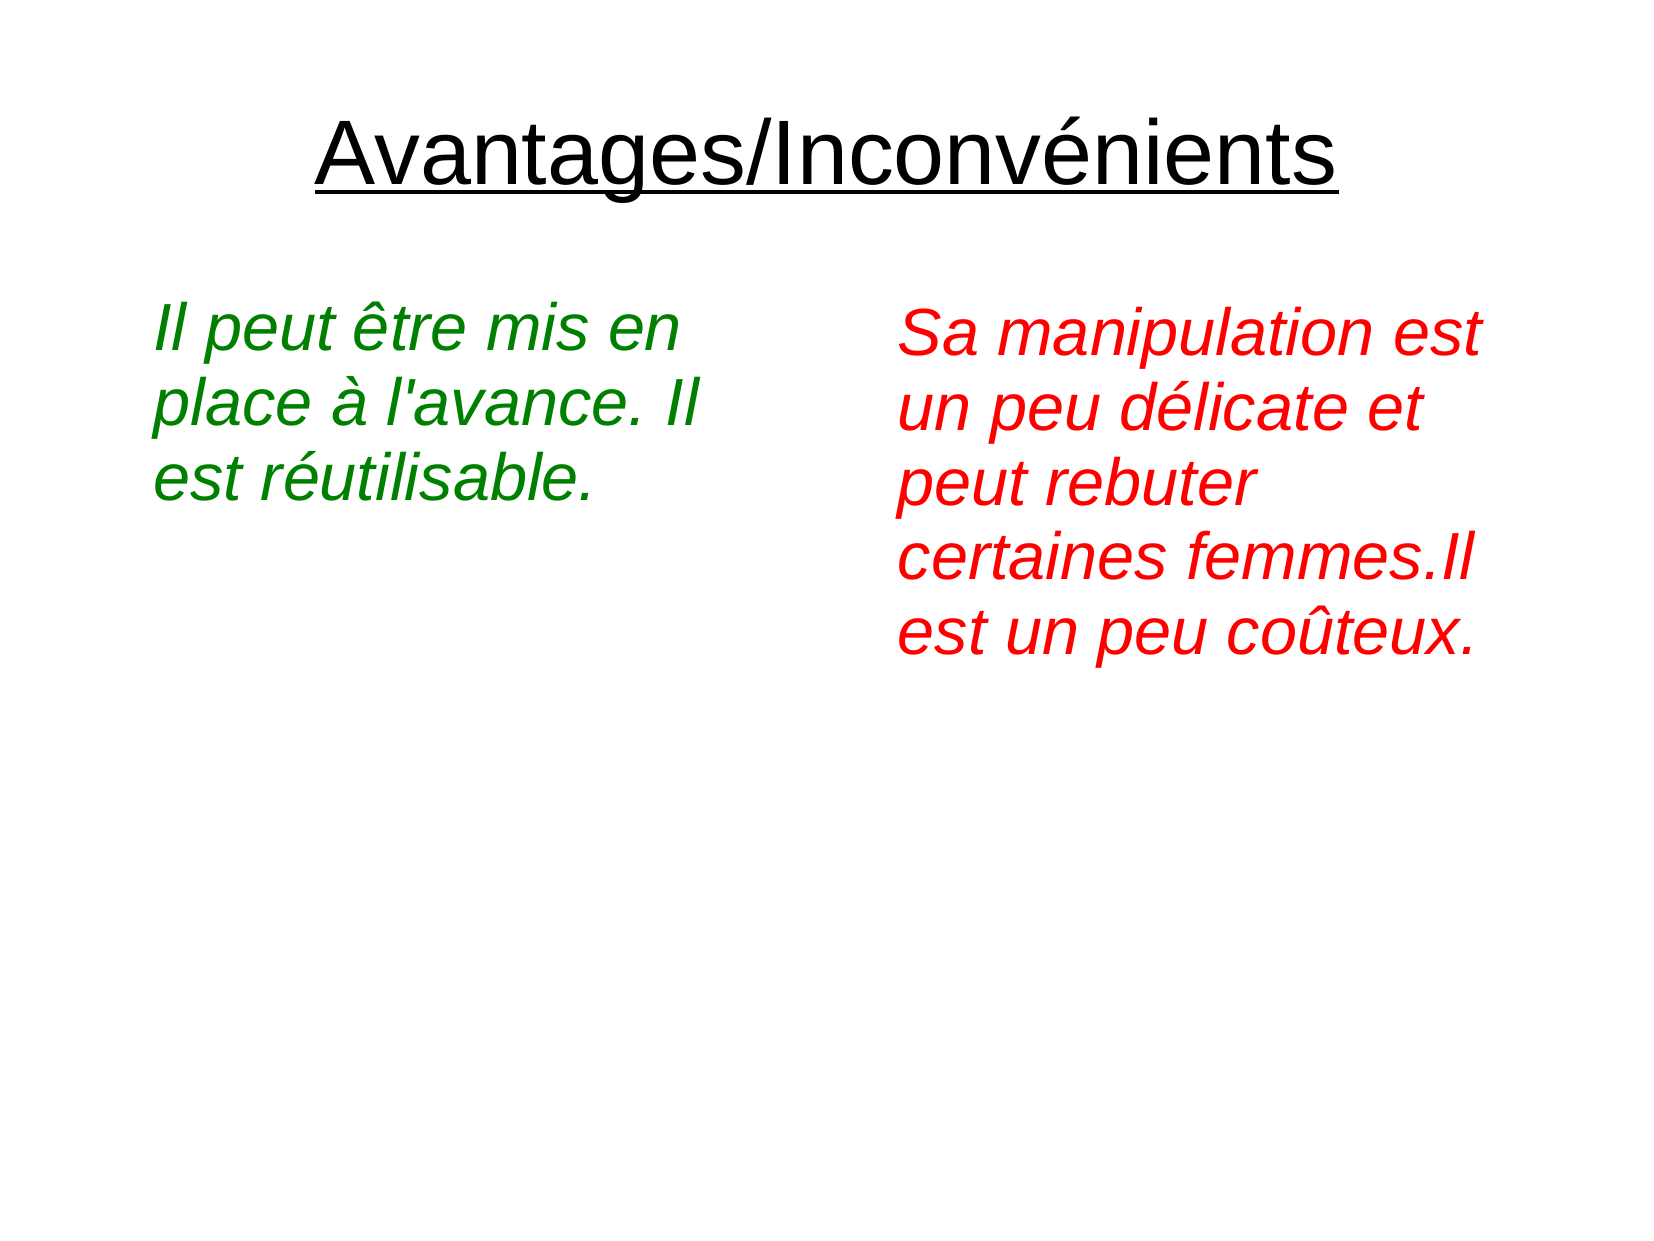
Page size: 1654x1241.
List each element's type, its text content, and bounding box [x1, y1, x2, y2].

title Avantages/Inconvénients [82, 49, 1571, 257]
list Sa manipulation est un peu délicate et peut rebuter certaines femmes.Il est un peu coûteux. [826, 295, 1542, 1015]
list Il peut être mis en place à l'avance. Il est réutilisable. [82, 290, 798, 1010]
